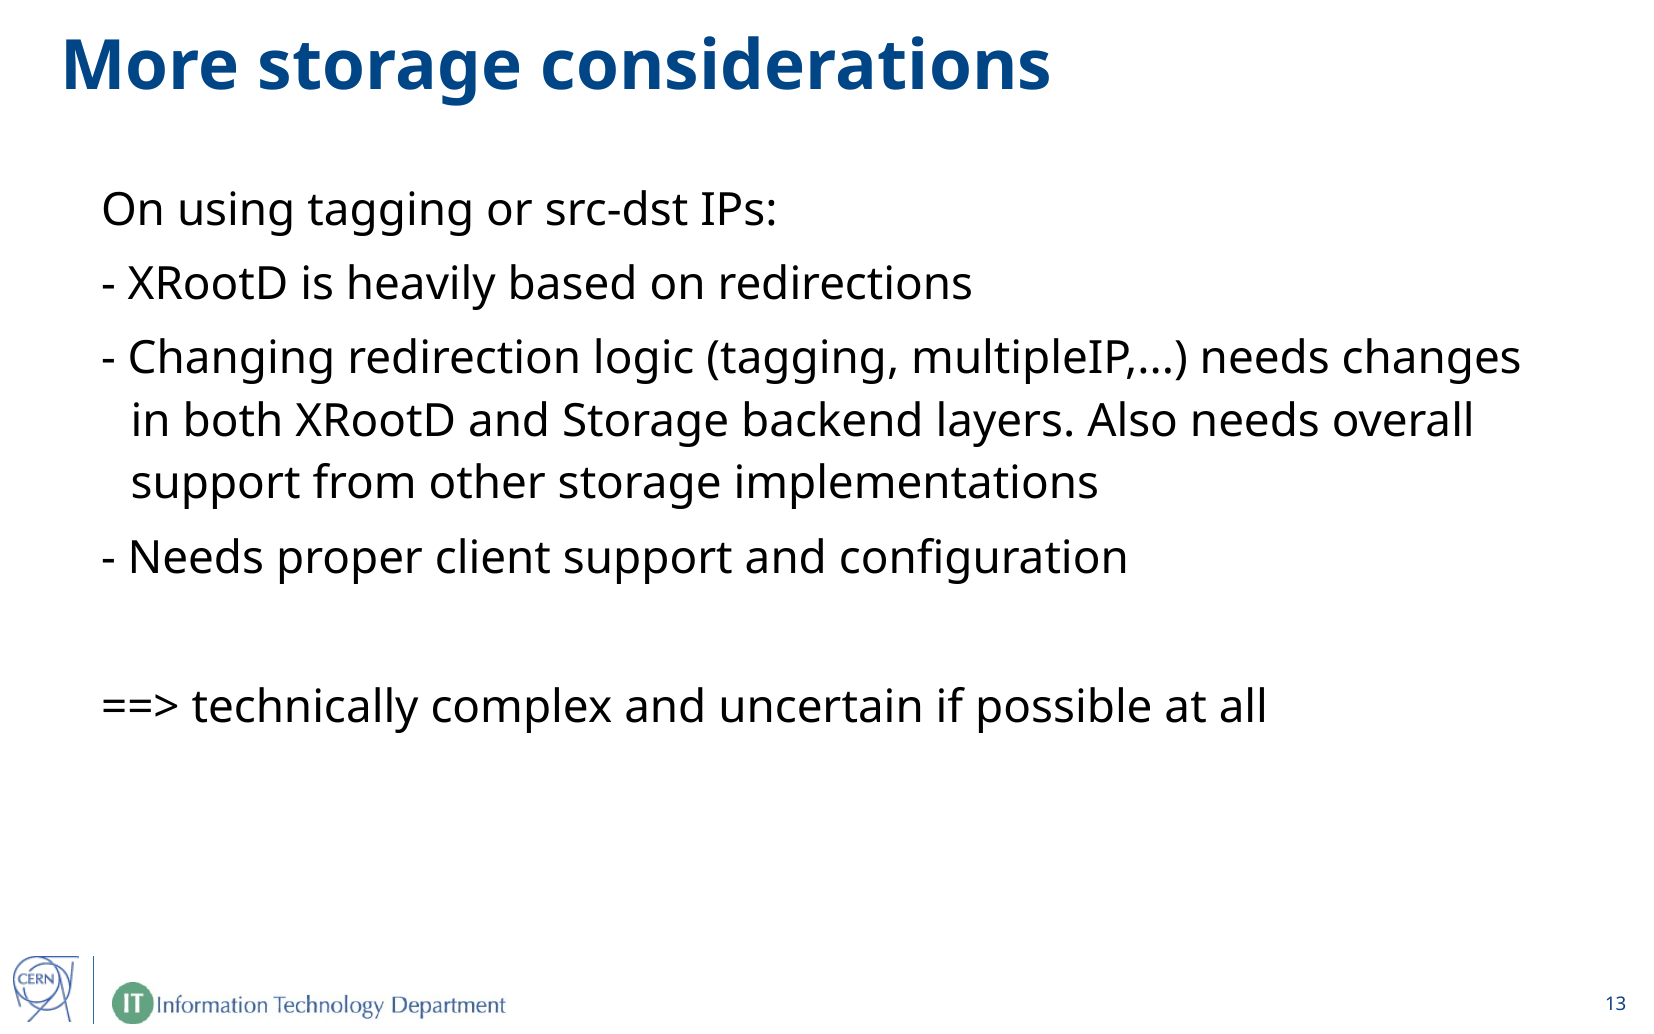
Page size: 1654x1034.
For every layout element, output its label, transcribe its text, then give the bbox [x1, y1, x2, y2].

title More storage considerations [60, 0, 1528, 138]
picture [112, 982, 755, 1024]
picture [13, 956, 79, 1032]
text_box On using tagging or src-dst IPs: - XRootD is heavily based on redirections - Changing redirection logic (tagging, multipleIP,...) needs changes in both XRootD and Storage backend layers. Also needs overall support from other storage implementations - Needs proper client support and configuration ==> technically complex and uncertain if possible at all [86, 168, 1561, 979]
